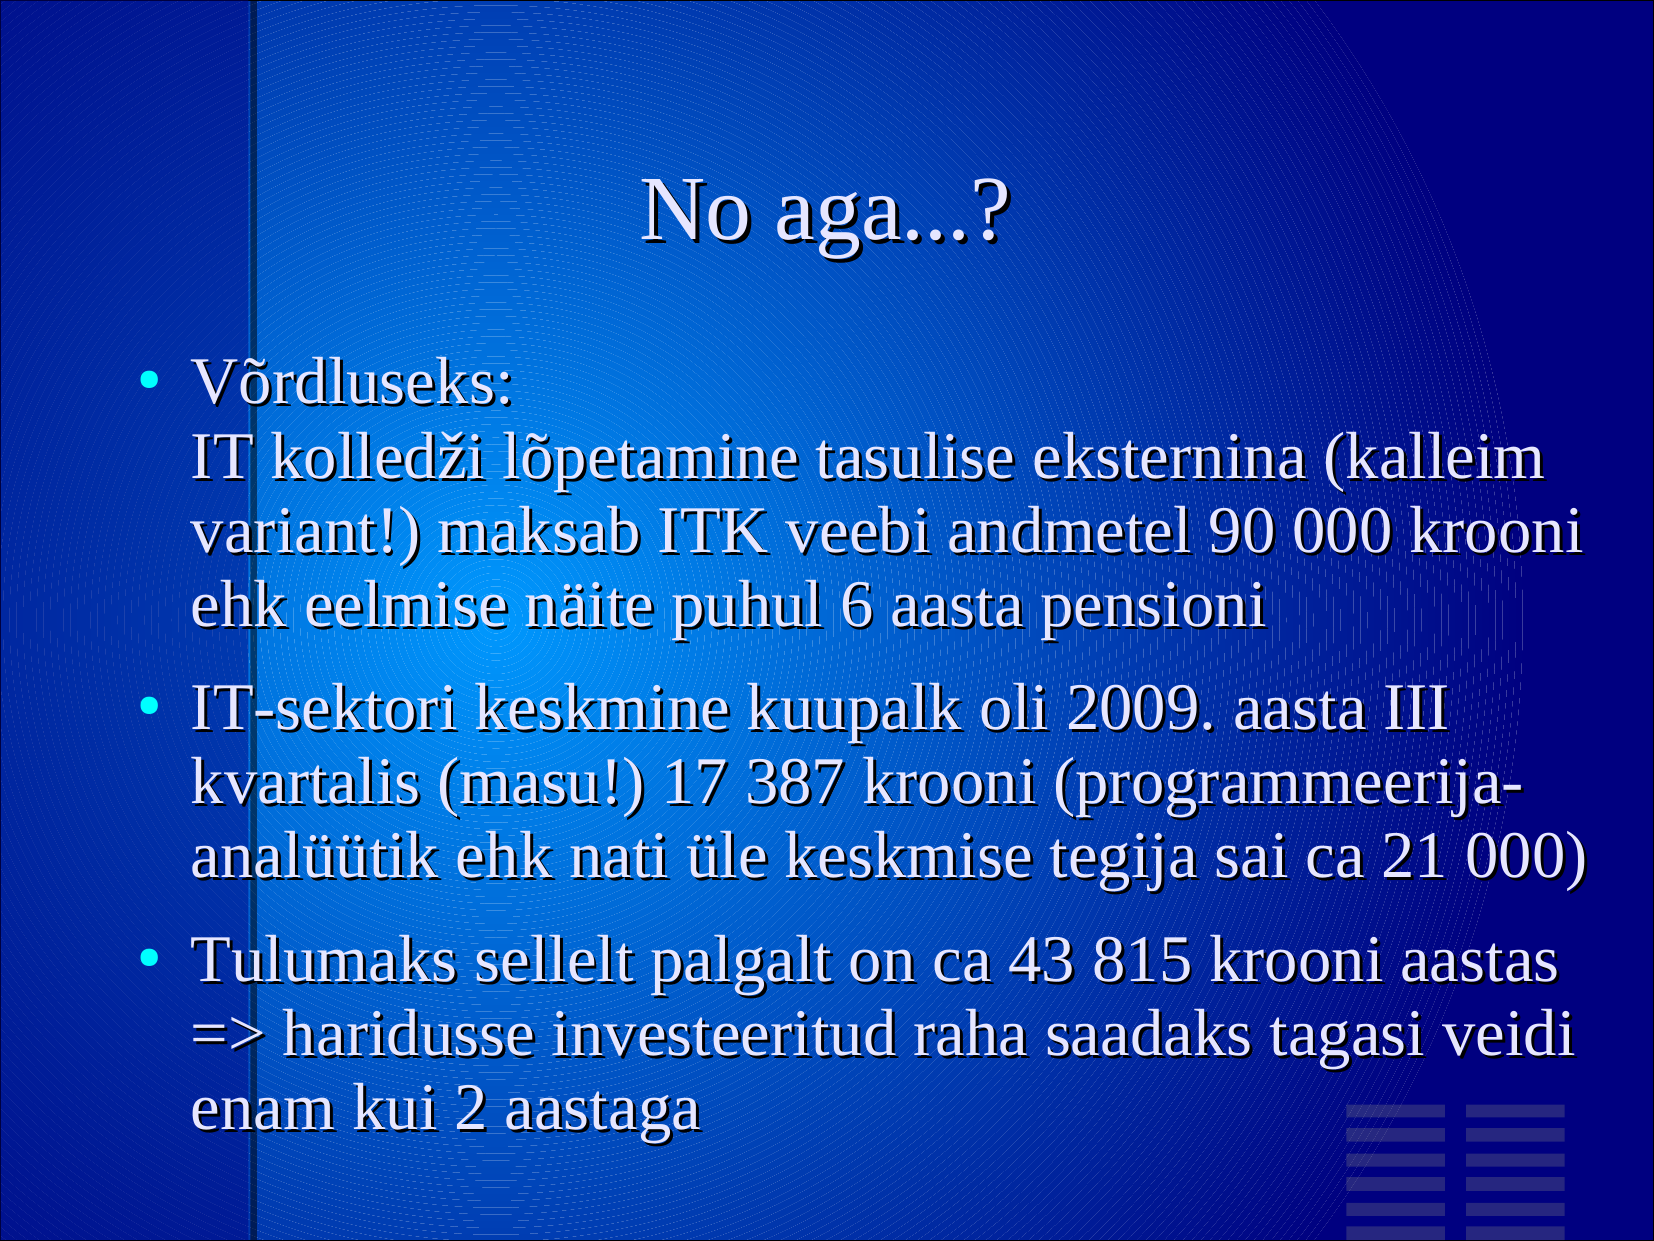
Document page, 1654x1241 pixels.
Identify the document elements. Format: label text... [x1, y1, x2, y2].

title No aga...? [119, 104, 1533, 313]
list Võrdluseks: IT kolledži lõpetamine tasulise eksternina (kalleim variant!) maksab ITK veebi andmetel 90 000 krooni ehk eelmise näite puhul 6 aasta pensioni IT-sektori keskmine kuupalk oli 2009. aasta III kvartalis (masu!) 17 387 krooni (programmeerija-analüütik ehk nati üle keskmise tegija sai ca 21 000) Tulumaks sellelt palgalt on ca 43 815 krooni aastas => haridusse investeeritud raha saadaks tagasi veidi enam kui 2 aastaga [119, 344, 1595, 1145]
